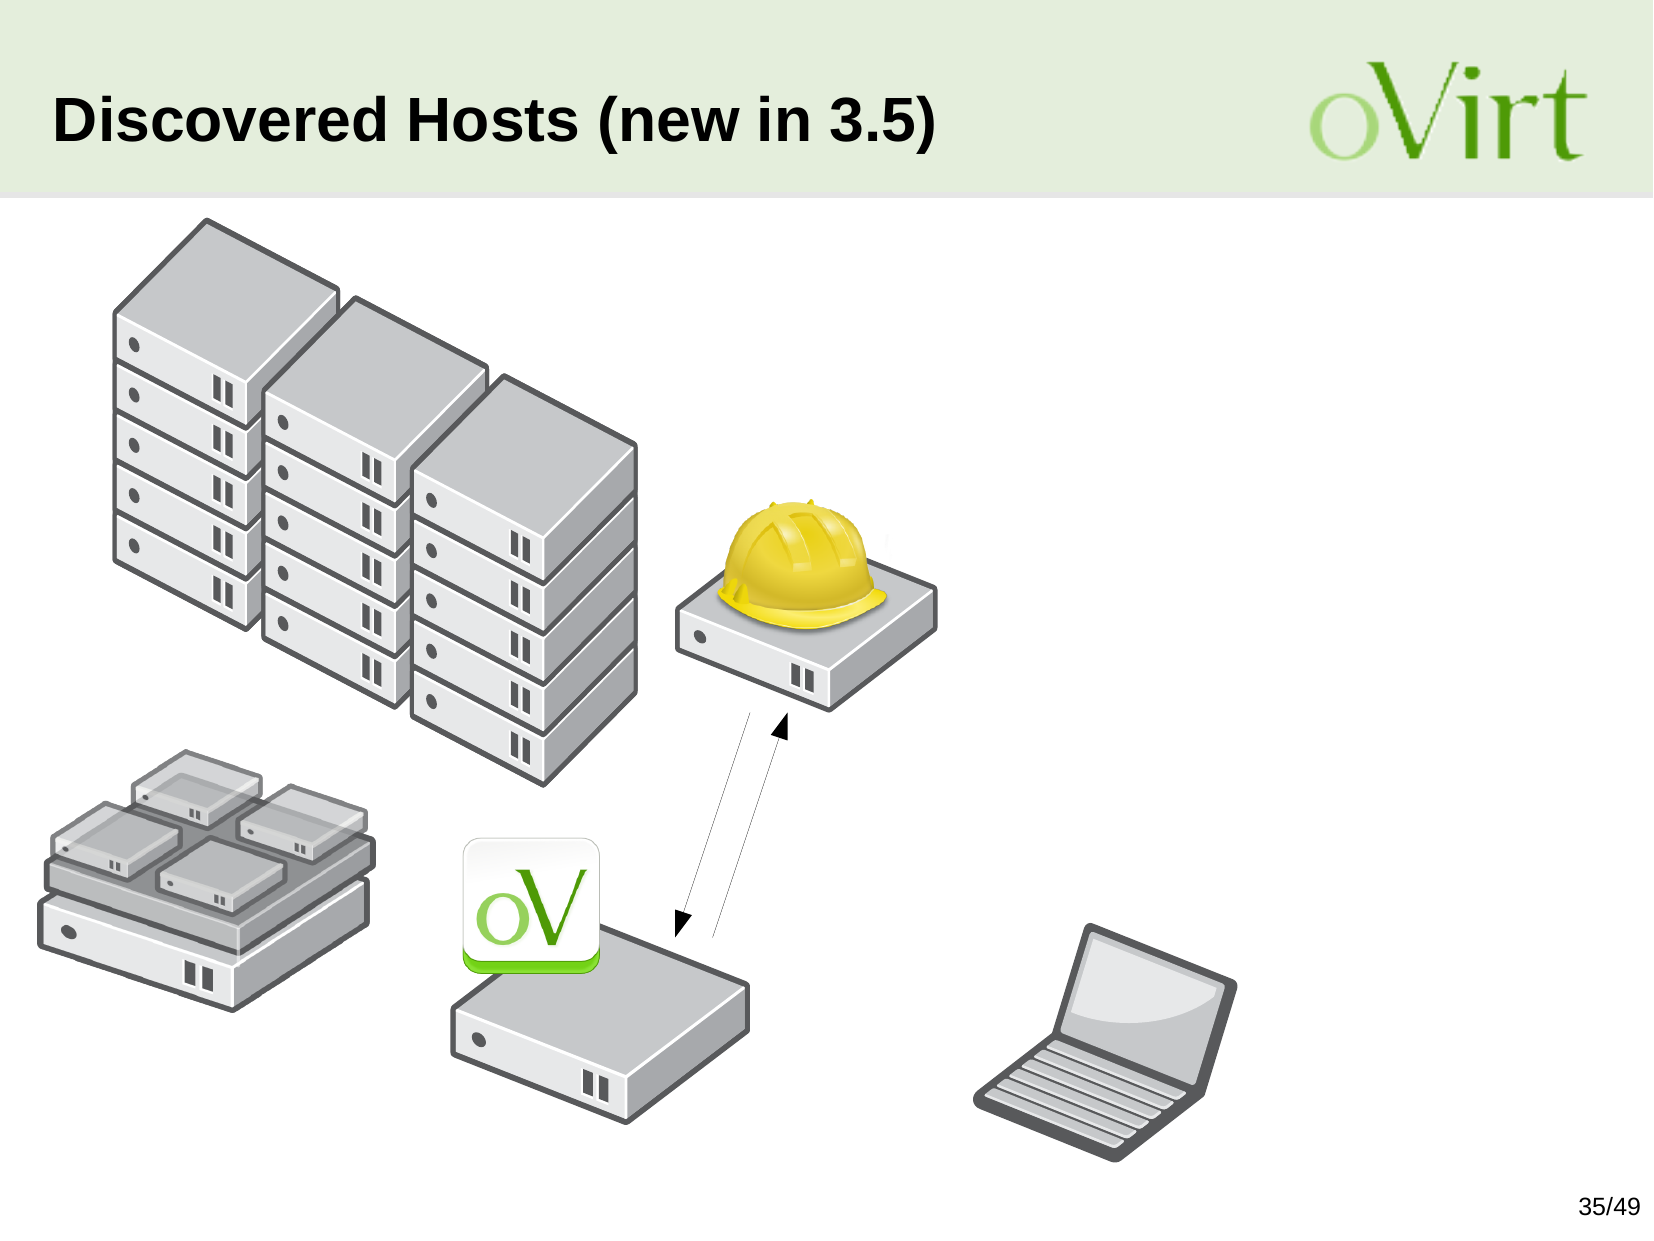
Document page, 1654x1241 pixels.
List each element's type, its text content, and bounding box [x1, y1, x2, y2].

title Discovered Hosts (new in 3.5) [52, 14, 1330, 154]
picture [675, 499, 938, 713]
picture [972, 922, 1238, 1163]
picture [1289, 36, 1613, 181]
picture [37, 217, 638, 1013]
picture [450, 836, 751, 1125]
